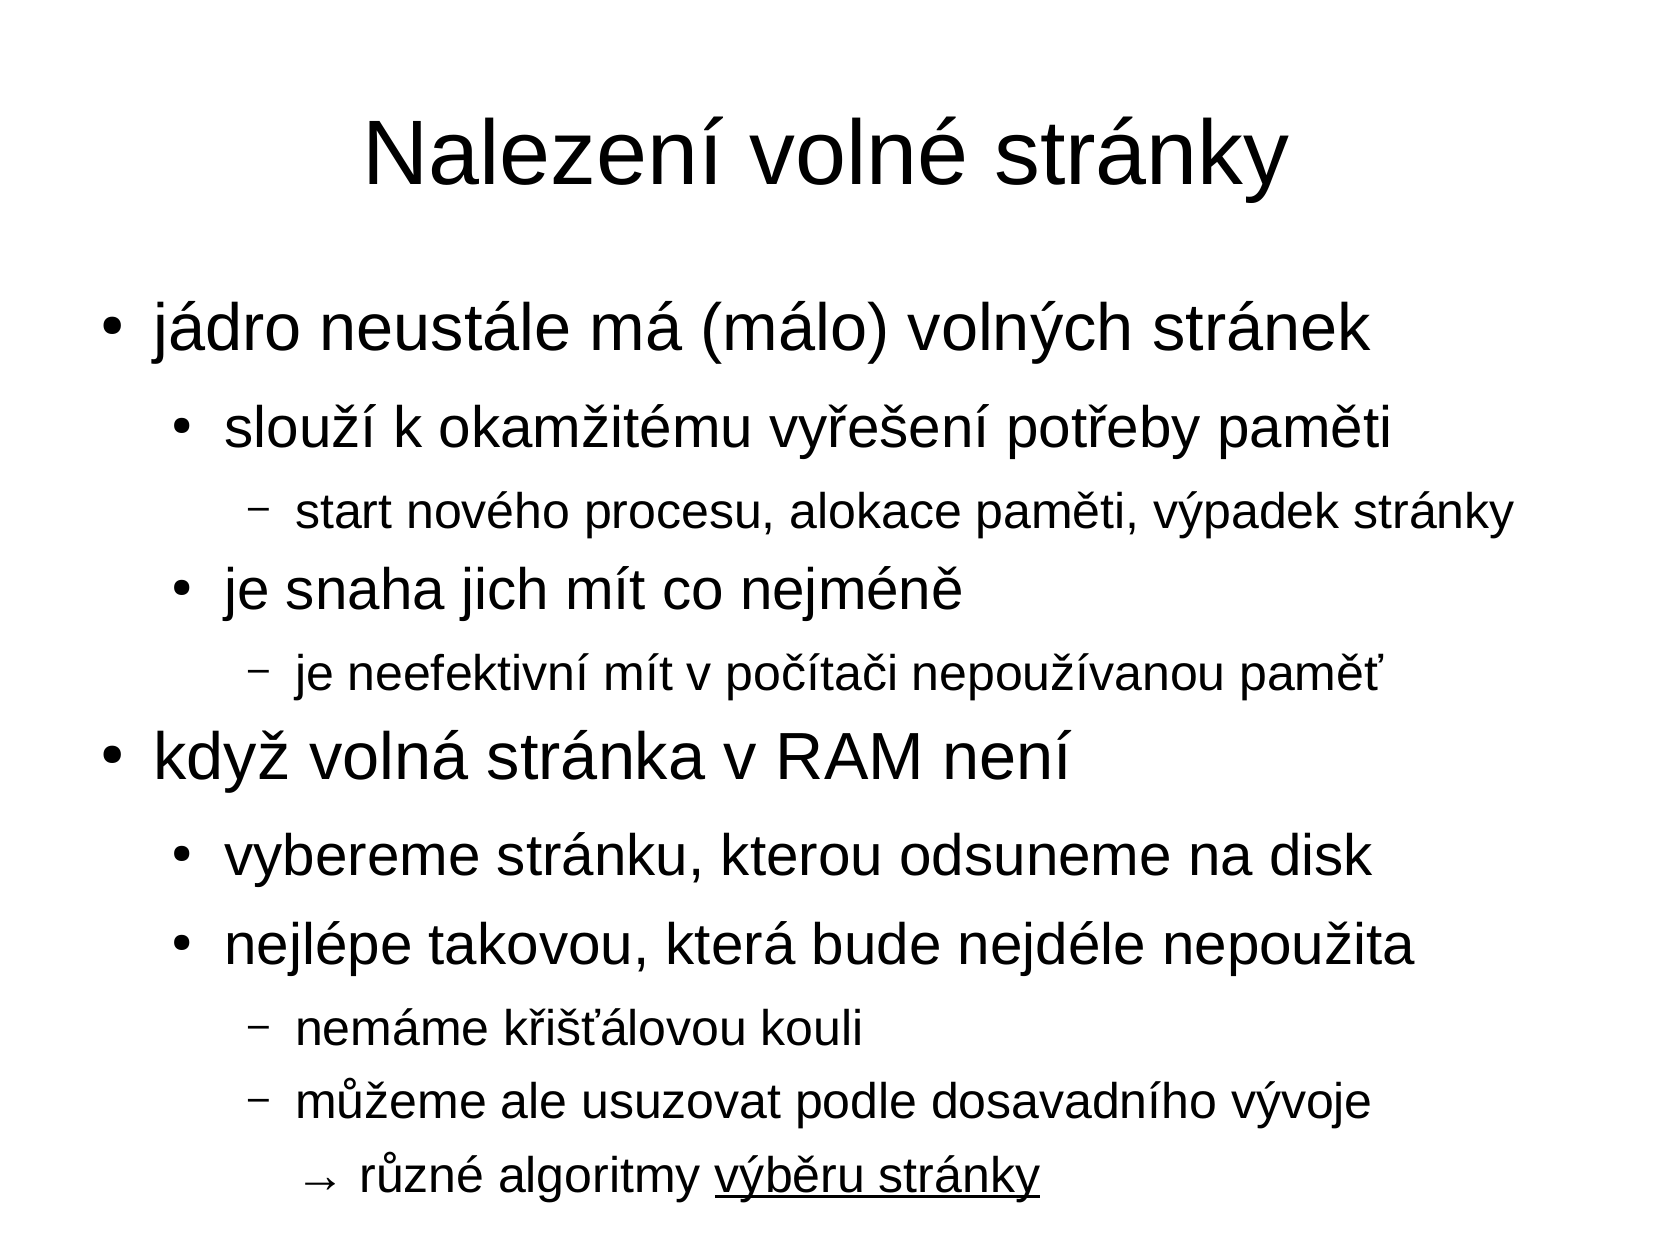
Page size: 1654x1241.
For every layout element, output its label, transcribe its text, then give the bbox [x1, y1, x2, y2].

title Nalezení volné stránky [82, 49, 1571, 257]
list jádro neustále má (málo) volných stránek slouží k okamžitému vyřešení potřeby paměti start nového procesu, alokace paměti, výpadek stránky je snaha jich mít co nejméně je neefektivní mít v počítači nepoužívanou paměť když volná stránka v RAM není vybereme stránku, kterou odsuneme na disk nejlépe takovou, která bude nejdéle nepoužita nemáme křišťálovou kouli můžeme ale usuzovat podle dosavadního vývoje → různé algoritmy výběru stránky [82, 290, 1571, 1204]
